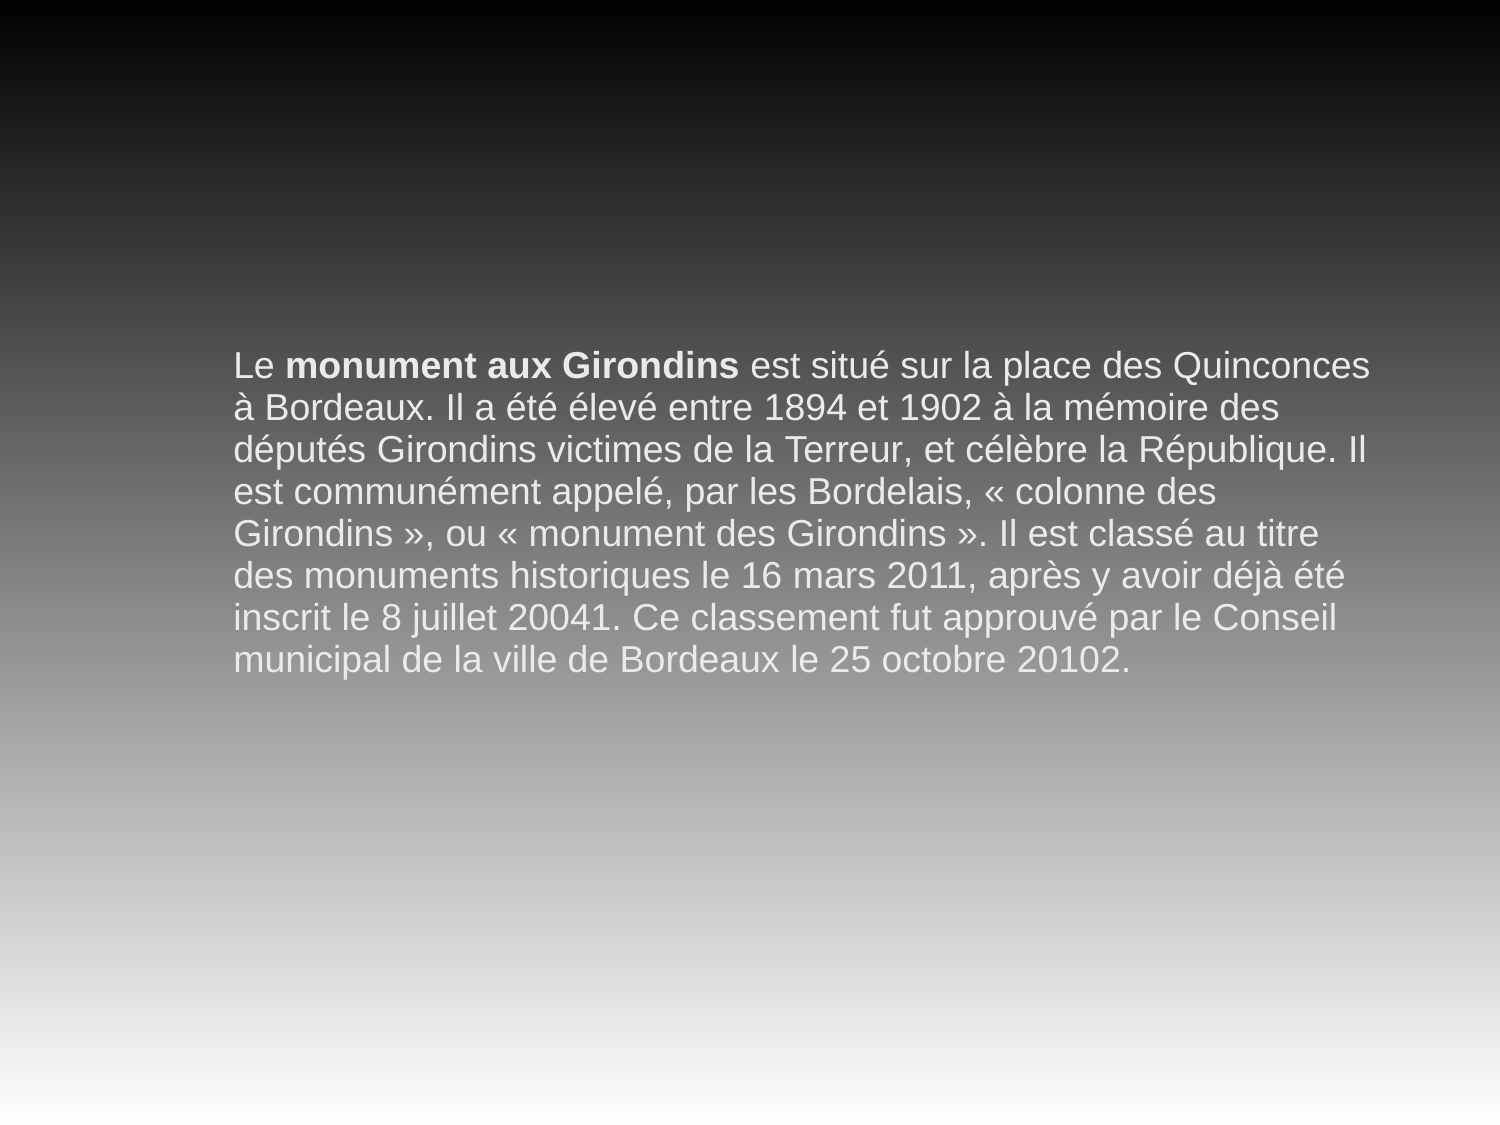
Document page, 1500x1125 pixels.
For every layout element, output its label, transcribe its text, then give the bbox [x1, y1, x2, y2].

text_box Le monument aux Girondins est situé sur la place des Quinconces à Bordeaux. Il a été élevé entre 1894 et 1902 à la mémoire des députés Girondins victimes de la Terreur, et célèbre la République. Il est communément appelé, par les Bordelais, « colonne des Girondins », ou « monument des Girondins ». Il est classé au titre des monuments historiques le 16 mars 2011, après y avoir déjà été inscrit le 8 juillet 20041. Ce classement fut approuvé par le Conseil municipal de la ville de Bordeaux le 25 octobre 20102. [218, 337, 1400, 713]
